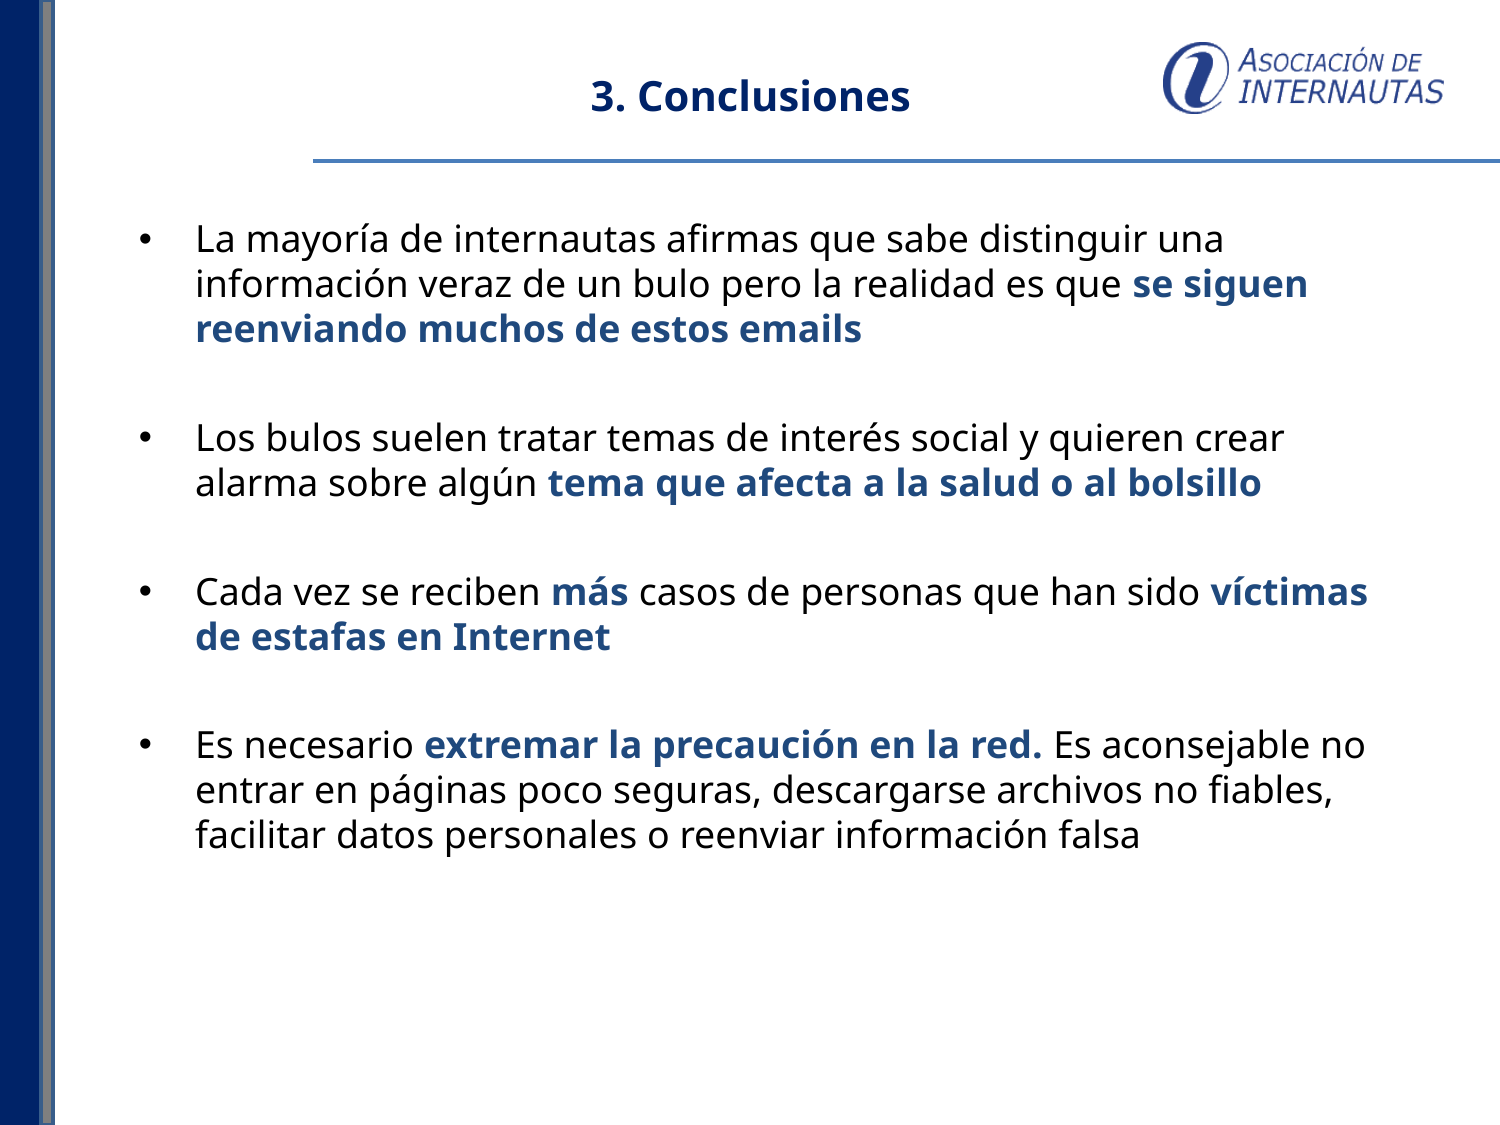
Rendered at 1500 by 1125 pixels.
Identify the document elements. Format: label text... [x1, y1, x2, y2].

list La mayoría de internautas afirmas que sabe distinguir una información veraz de un bulo pero la realidad es que se siguen reenviando muchos de estos emails Los bulos suelen tratar temas de interés social y quieren crear alarma sobre algún tema que afecta a la salud o al bolsillo Cada vez se reciben más casos de personas que han sido víctimas de estafas en Internet Es necesario extremar la precaución en la red. Es aconsejable no entrar en páginas poco seguras, descargarse archivos no fiables, facilitar datos personales o reenviar información falsa [123, 207, 1427, 1018]
picture [1378, 42, 1444, 114]
title 3. Conclusiones [123, 30, 1378, 159]
